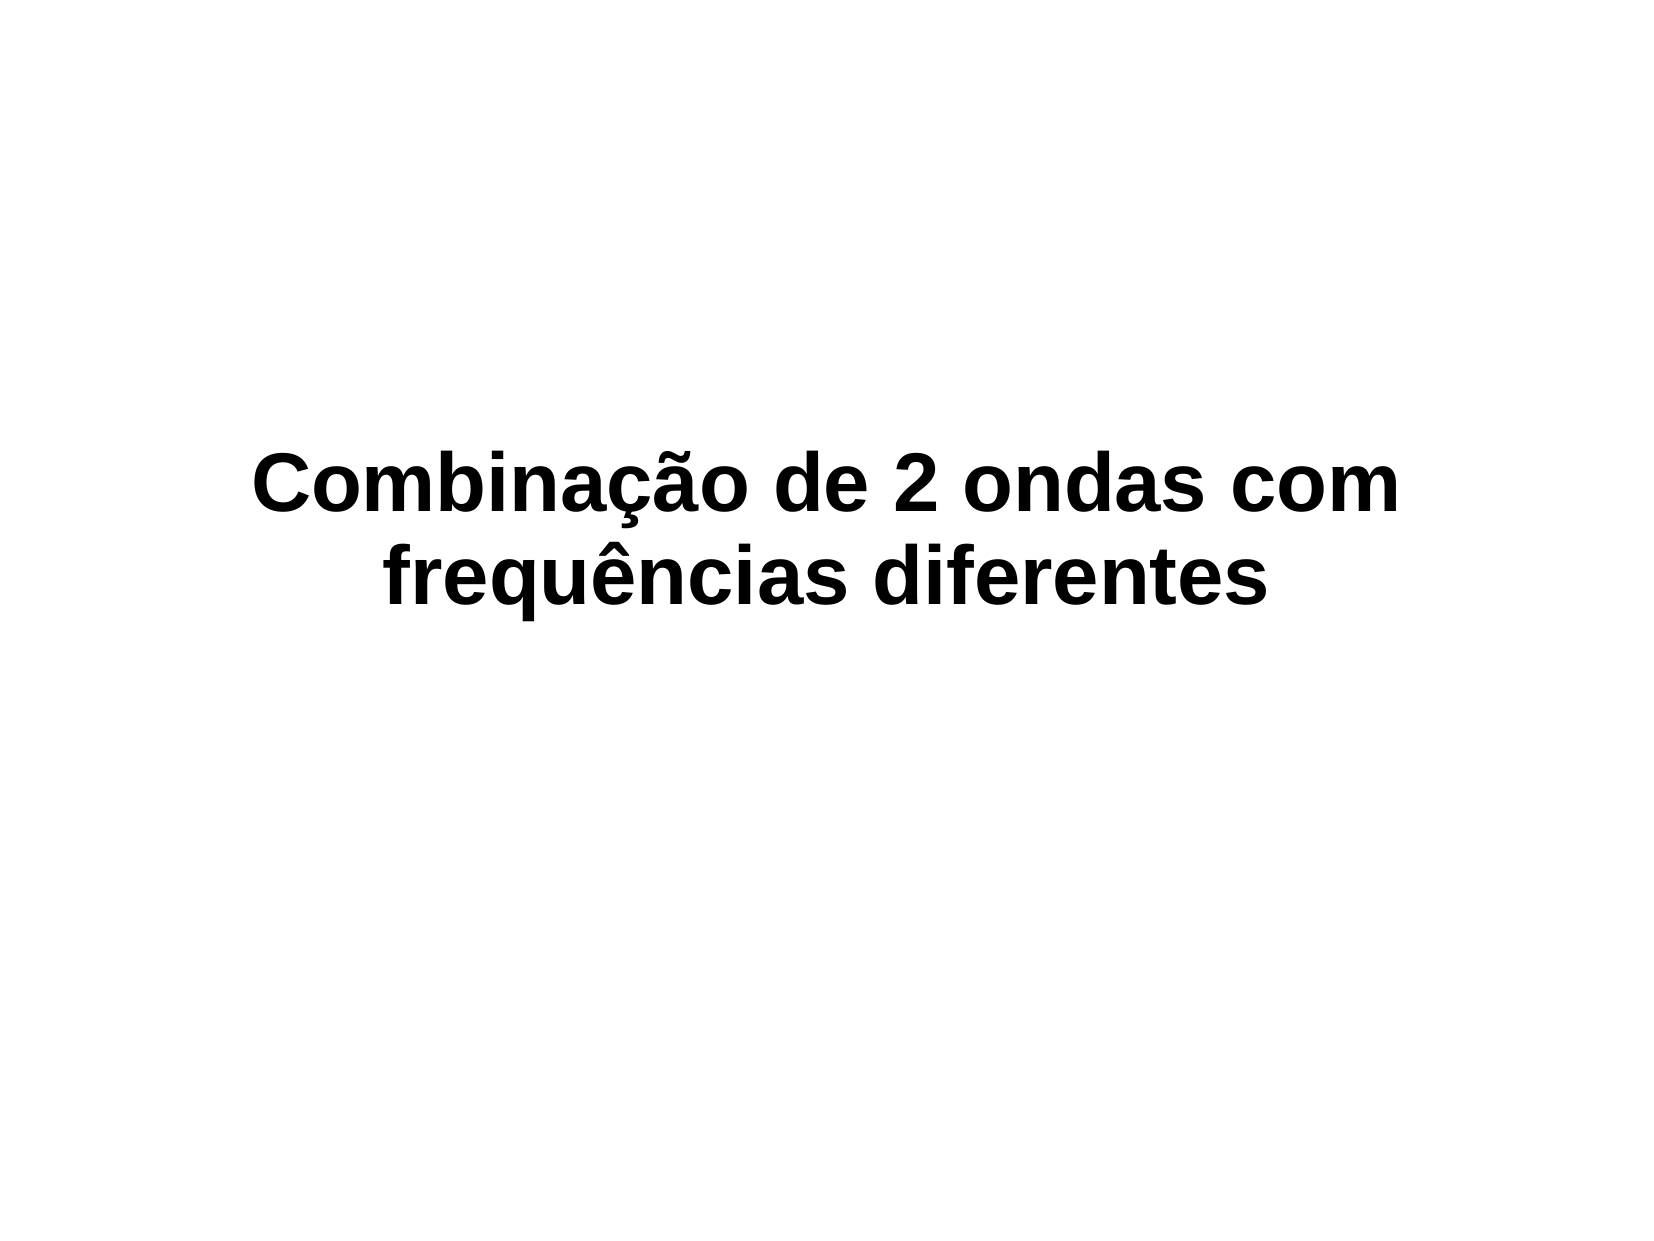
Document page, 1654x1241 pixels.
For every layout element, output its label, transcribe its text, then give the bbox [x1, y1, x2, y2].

subtitle Combinação de 2 ondas com frequências diferentes [82, 49, 1571, 1010]
